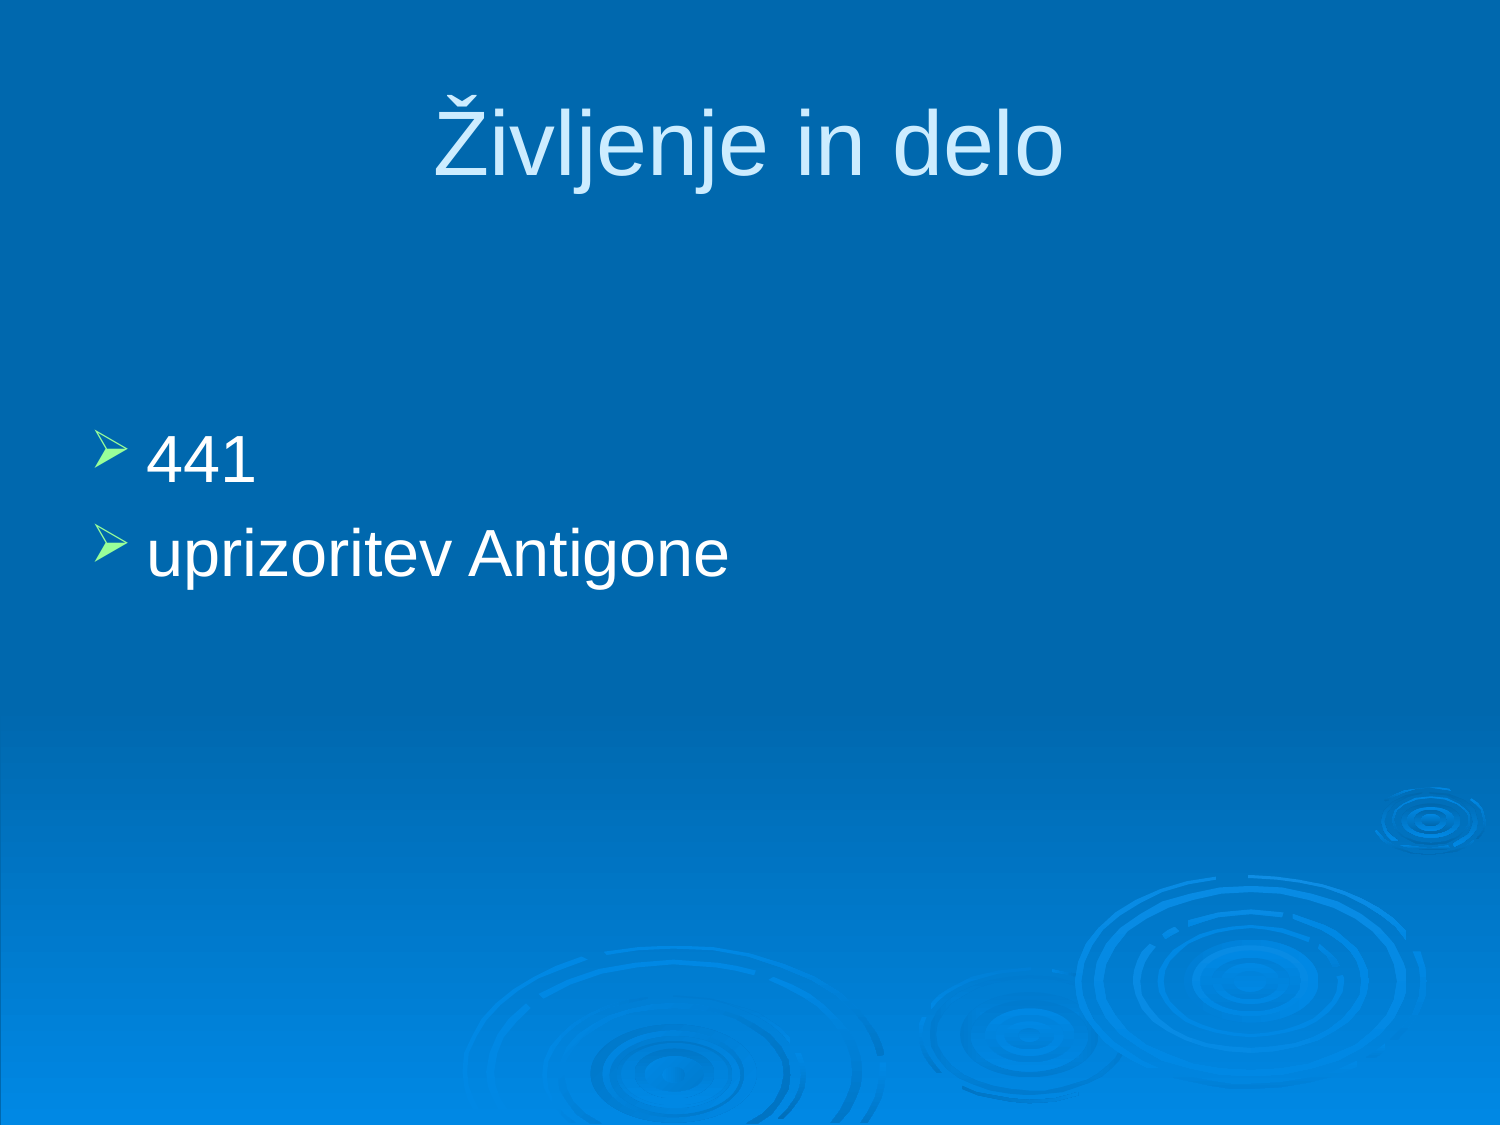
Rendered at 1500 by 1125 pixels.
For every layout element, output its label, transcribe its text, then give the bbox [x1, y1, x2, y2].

list 441 uprizoritev Antigone [75, 408, 1425, 1005]
title Življenje in delo [75, 45, 1425, 233]
